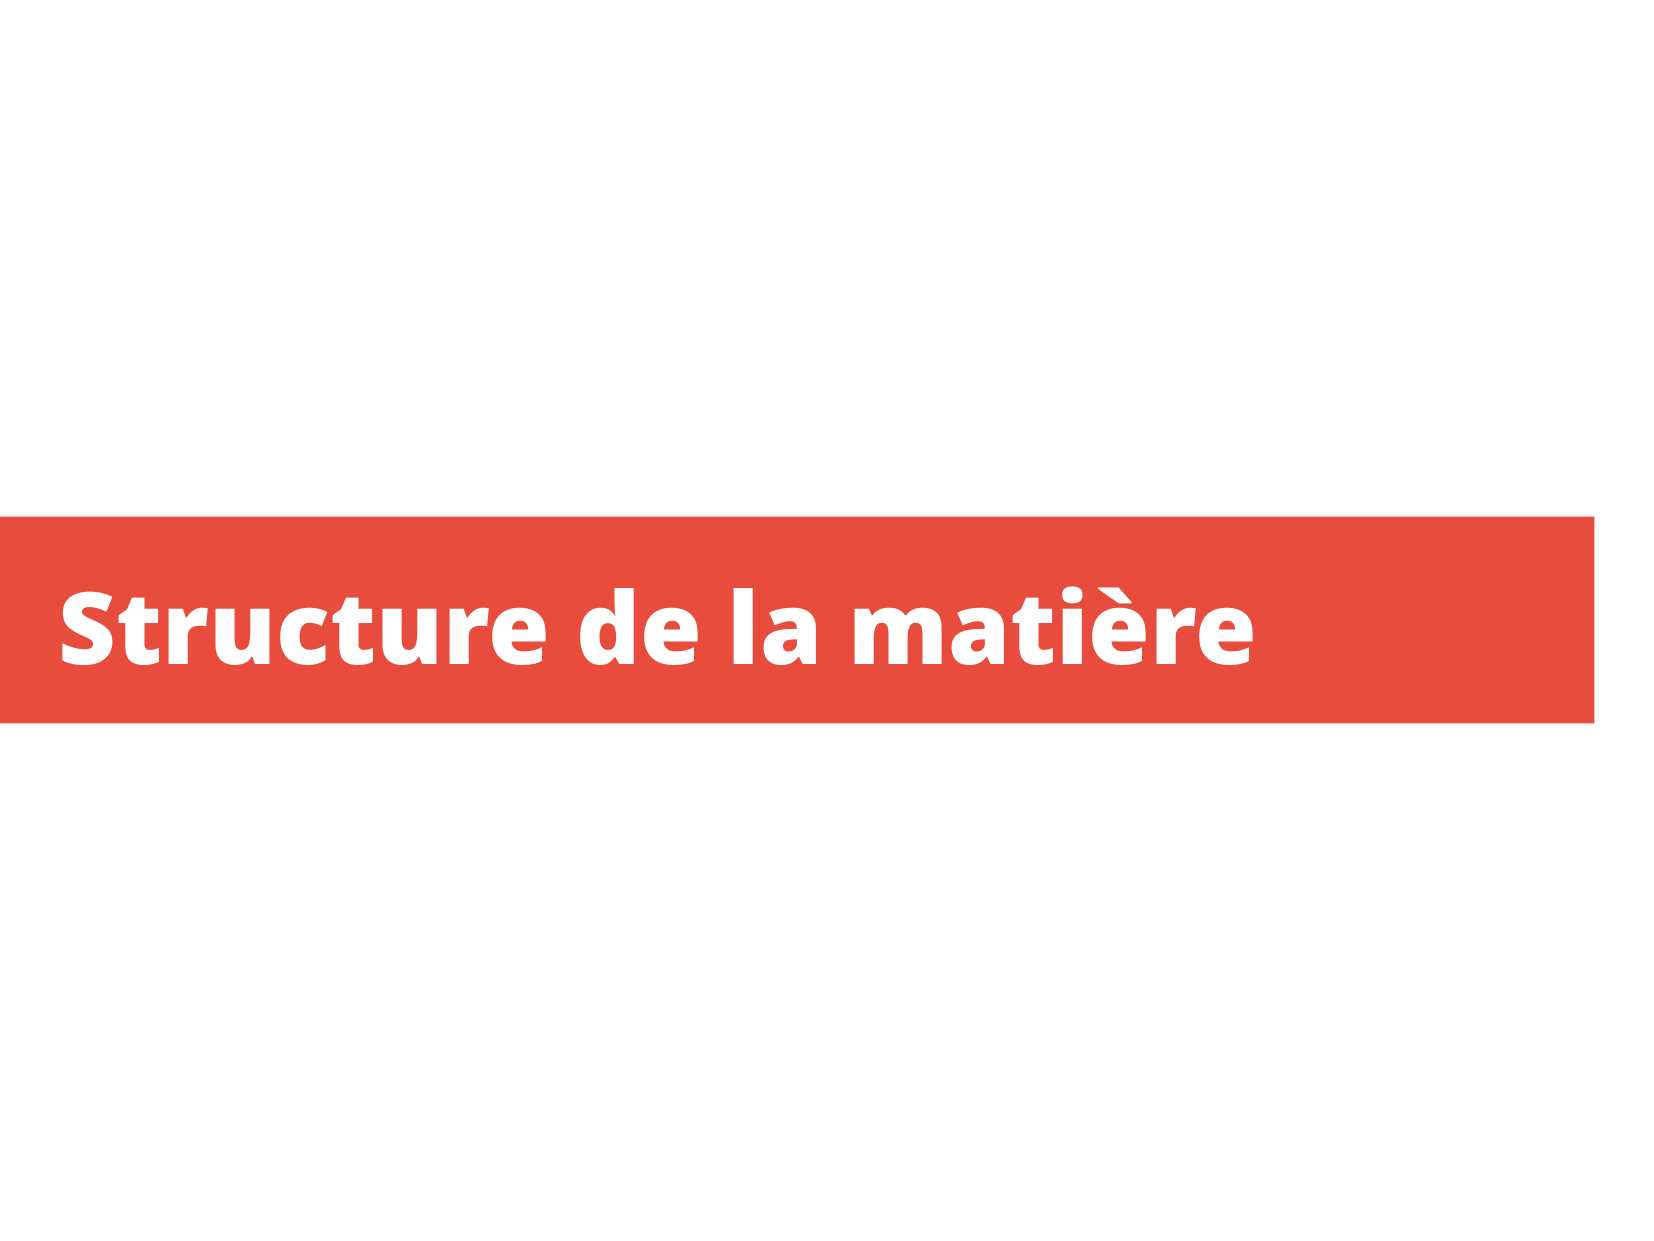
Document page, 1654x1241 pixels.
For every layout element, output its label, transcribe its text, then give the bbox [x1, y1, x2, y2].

title Structure de la matière [59, 546, 1595, 694]
